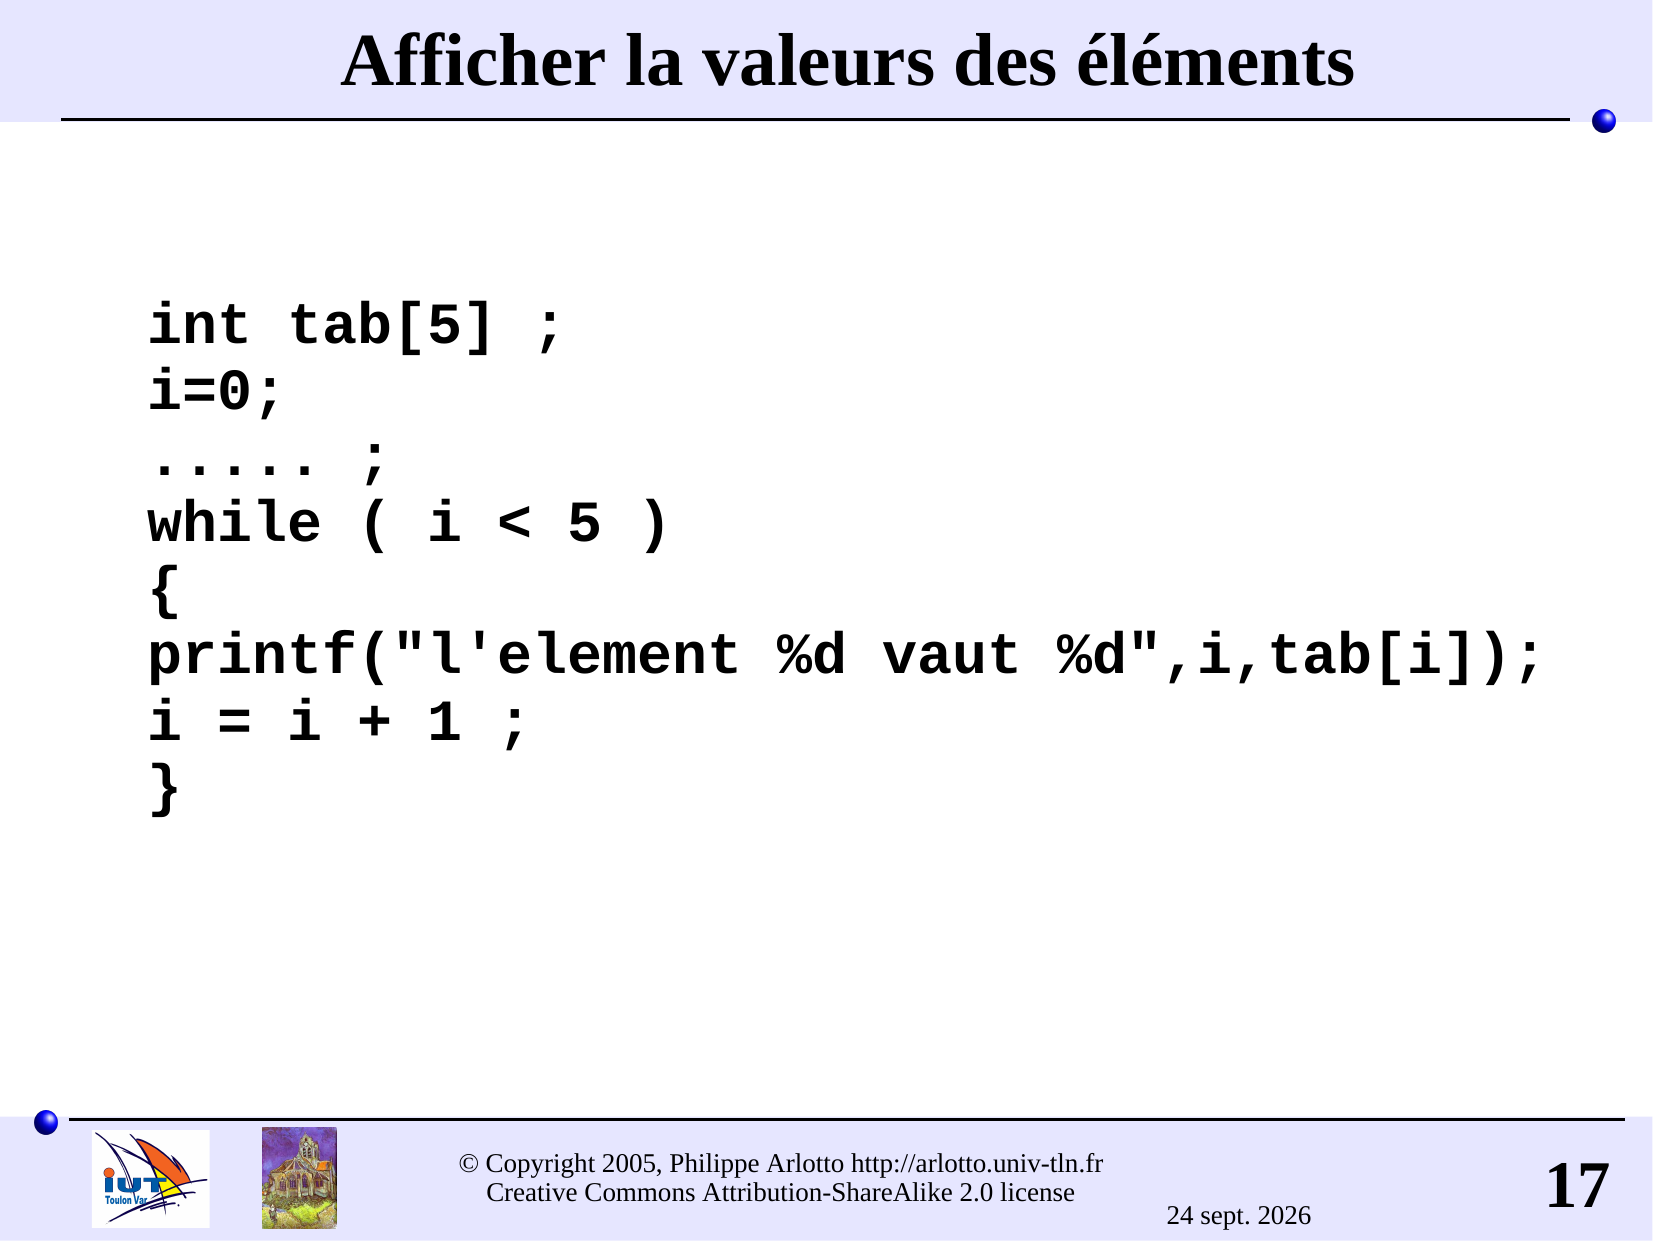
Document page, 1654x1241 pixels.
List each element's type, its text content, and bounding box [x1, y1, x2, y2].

text_box int tab[5] ; i=0; ..... ; while ( i < 5 ) { printf("l'element %d vaut %d",i,tab[i]); i = i + 1 ; } [147, 295, 1653, 824]
title Afficher la valeurs des éléments [95, 11, 1585, 110]
picture [262, 1127, 337, 1229]
